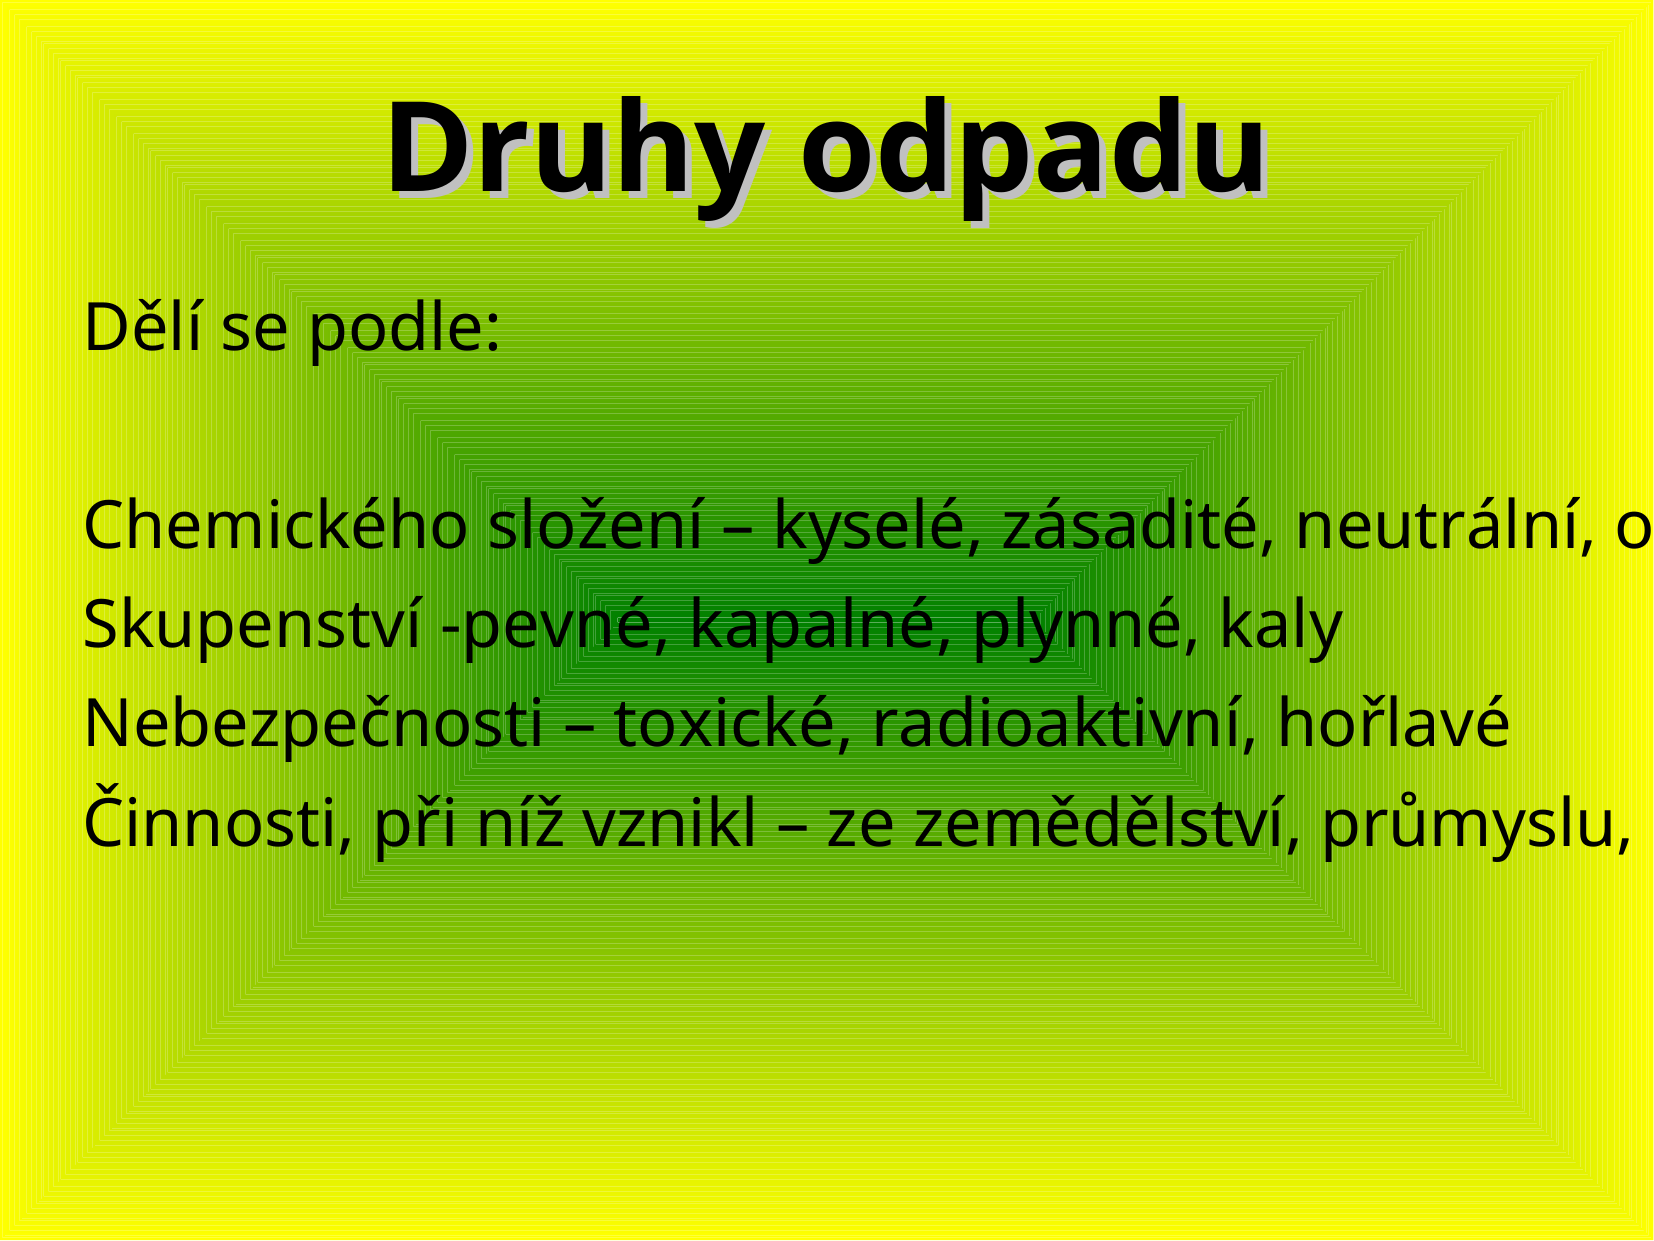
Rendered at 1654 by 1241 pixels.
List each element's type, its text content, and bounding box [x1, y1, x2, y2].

text_box Dělí se podle: Chemického složení – kyselé, zásadité, neutrální, organické, anorganické Skupenství -pevné, kapalné, plynné, kaly Nebezpečnosti – toxické, radioaktivní, hořlavé Činnosti, při níž vznikl – ze zemědělství, průmyslu, energetiky, těžby, komunální [82, 290, 1571, 1108]
text_box Druhy odpadu [82, 49, 1571, 257]
